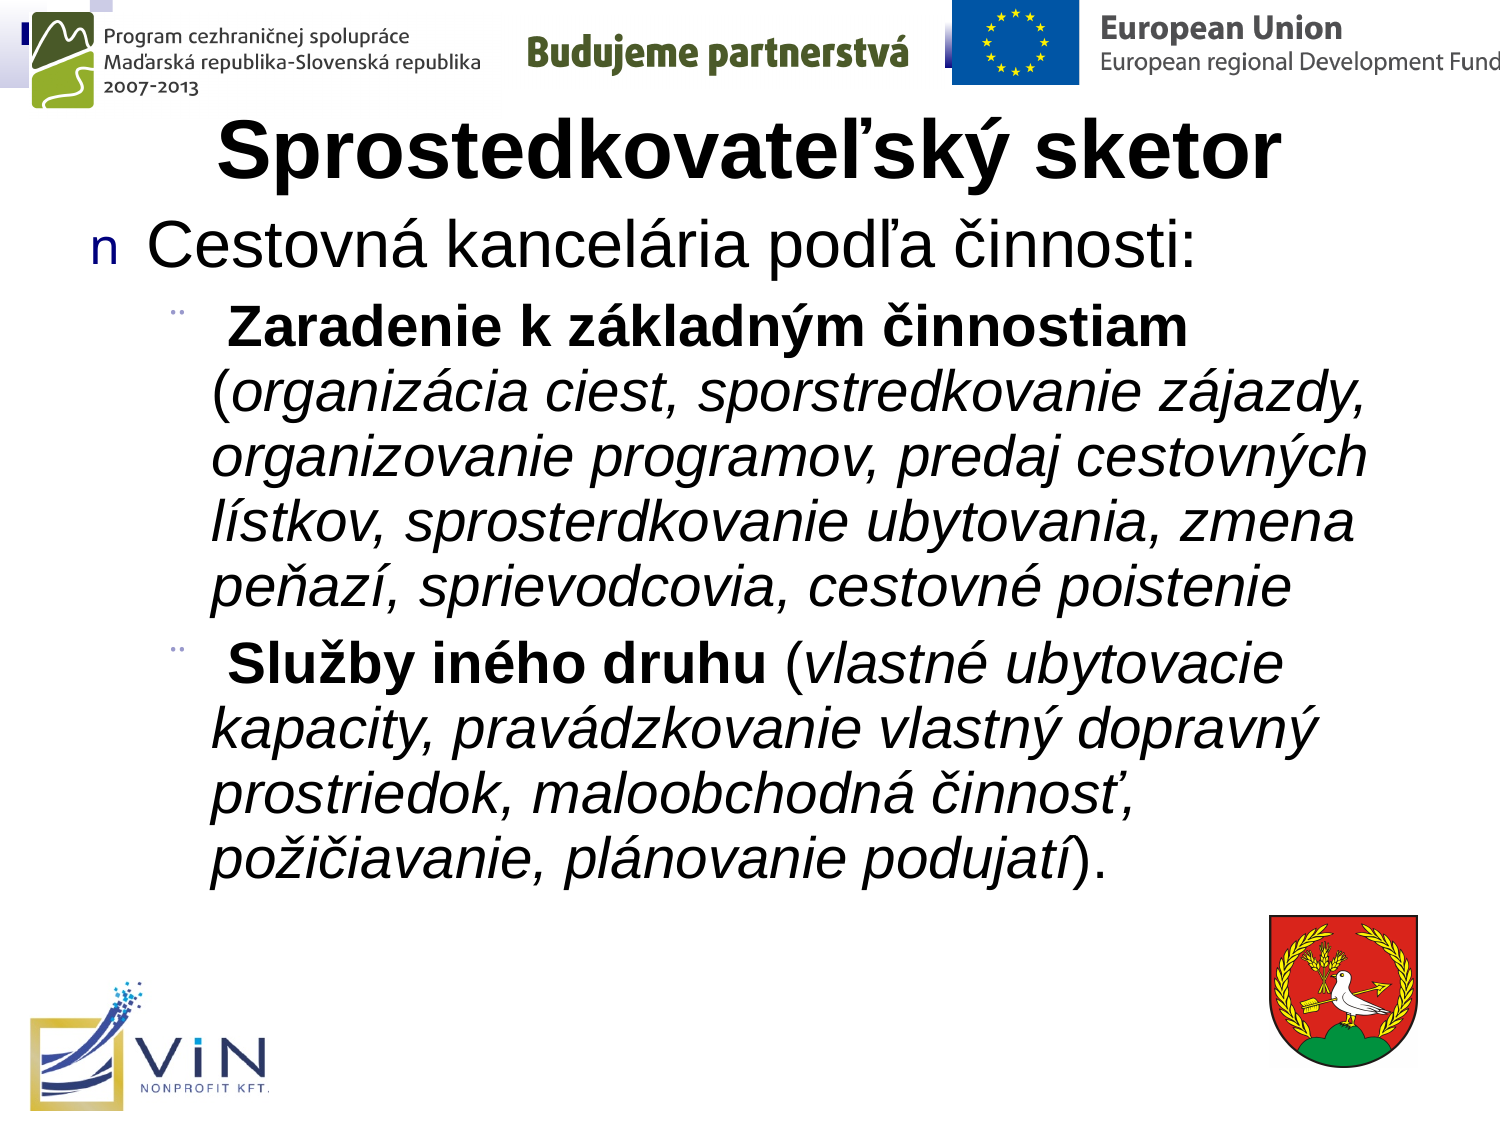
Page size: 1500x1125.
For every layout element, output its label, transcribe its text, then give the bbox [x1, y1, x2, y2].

picture [1269, 915, 1418, 1068]
picture [7, 980, 269, 1111]
picture [952, 0, 1500, 87]
picture [29, 12, 945, 119]
title Sprostedkovateľský sketor [75, 37, 1425, 200]
list Cestovná kancelária podľa činnosti: Zaradenie k základným činnostiam (organizácia ciest, sporstredkovanie zájazdy, organizovanie programov, predaj cestovných lístkov, sprosterdkovanie ubytovania, zmena peňazí, sprievodcovia, cestovné poistenie Služby iného druhu (vlastné ubytovacie kapacity, pravádzkovanie vlastný dopravný prostriedok, maloobchodná činnosť, požičiavanie, plánovanie podujatí). [75, 200, 1475, 1038]
